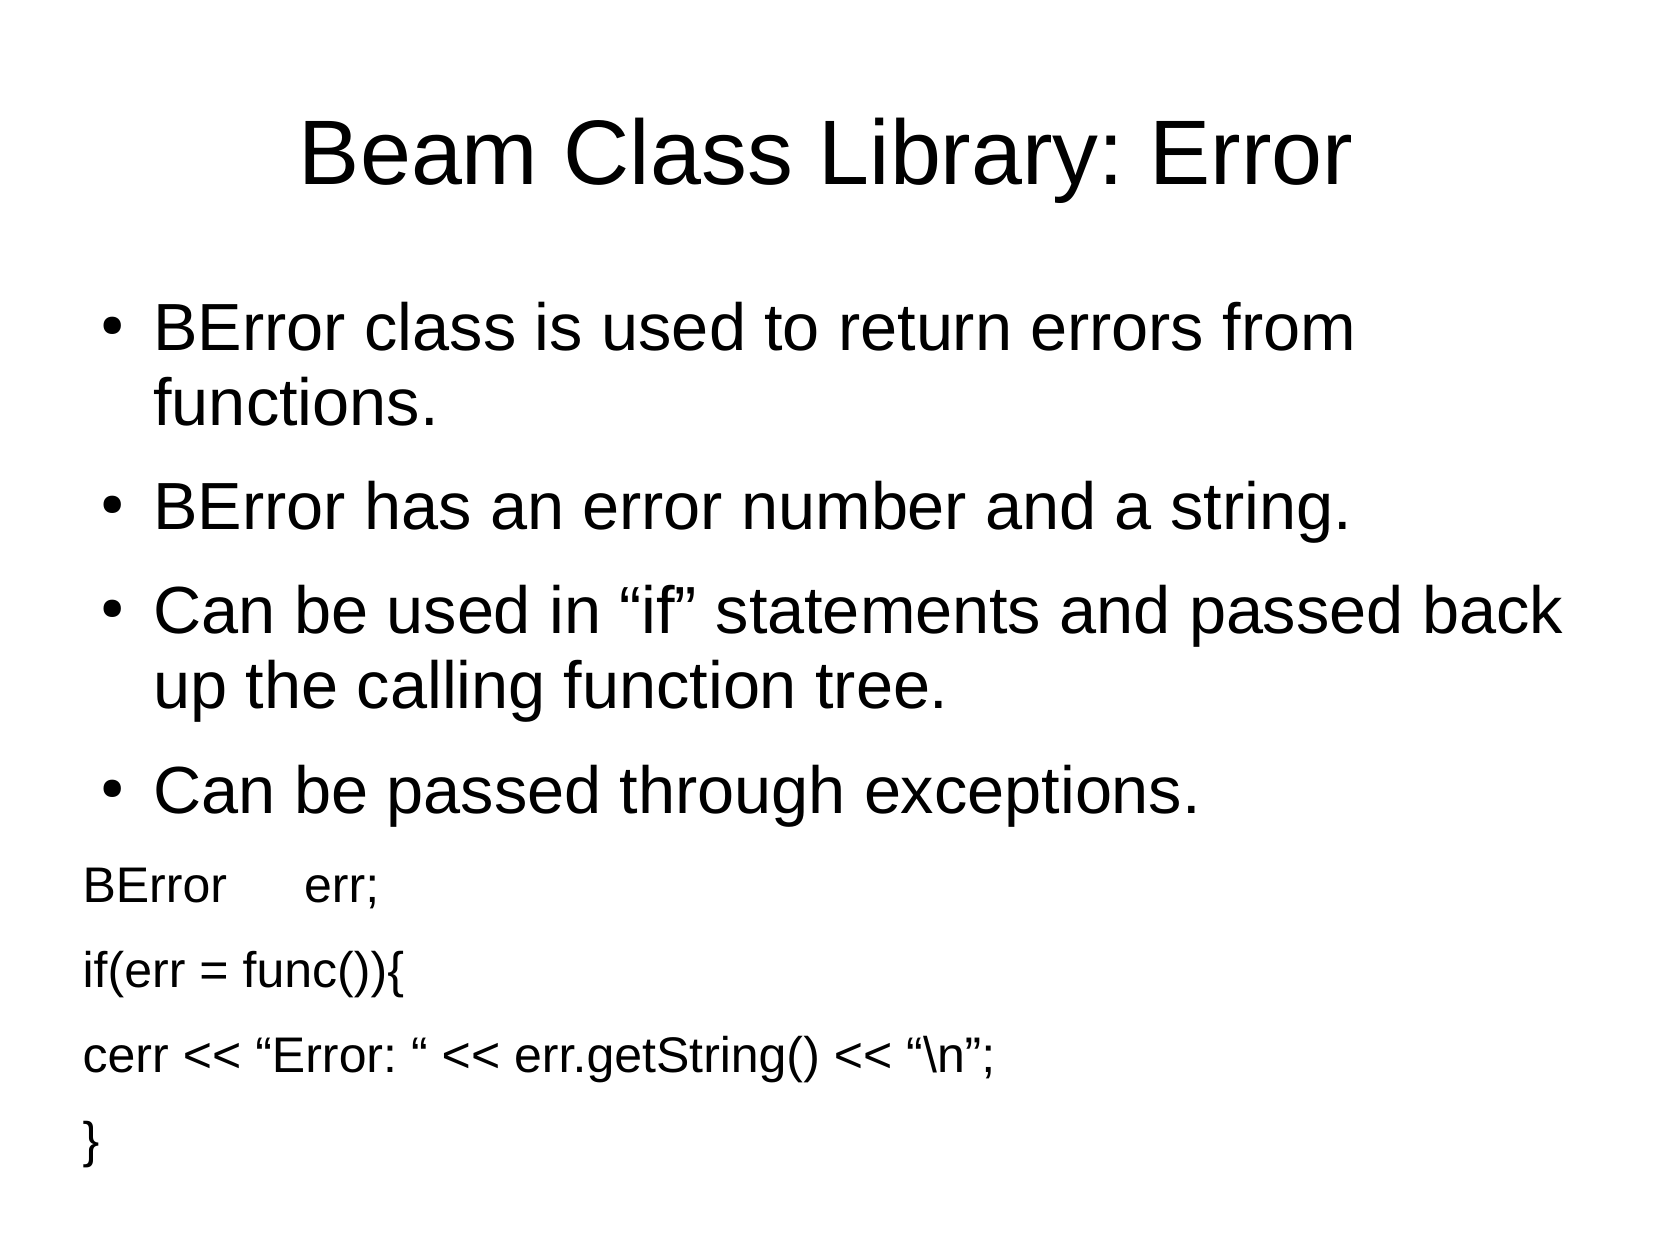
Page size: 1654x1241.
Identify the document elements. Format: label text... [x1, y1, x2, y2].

title Beam Class Library: Error [82, 56, 1571, 250]
list BError class is used to return errors from functions. BError has an error number and a string. Can be used in “if” statements and passed back up the calling function tree. Can be passed through exceptions. BError err; if(err = func()){ cerr << “Error: “ << err.getString() << “\n”; } [82, 290, 1571, 1169]
